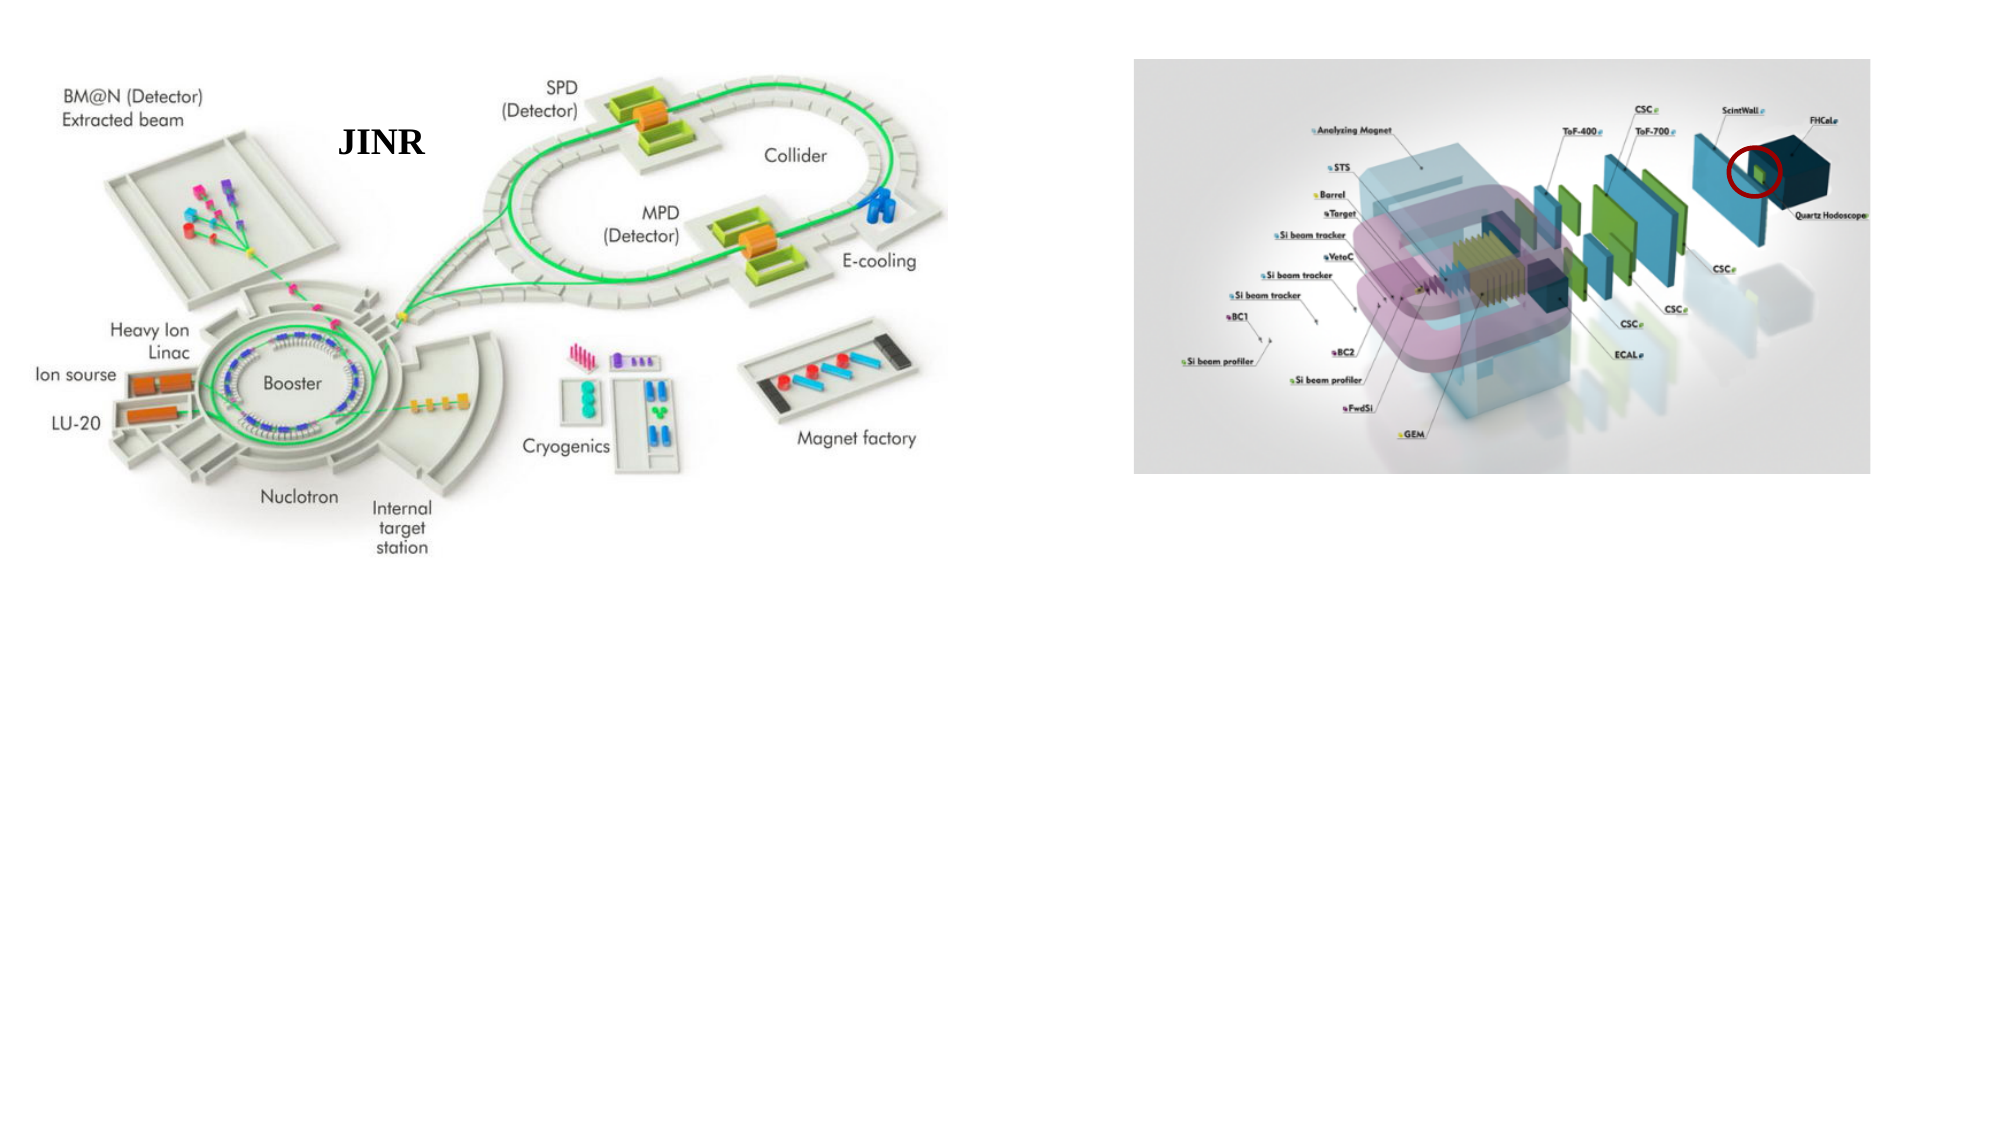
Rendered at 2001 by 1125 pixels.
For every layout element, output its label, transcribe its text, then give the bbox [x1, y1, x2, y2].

picture [29, 70, 948, 563]
picture [1133, 59, 1871, 474]
text_box JINR [283, 113, 479, 190]
